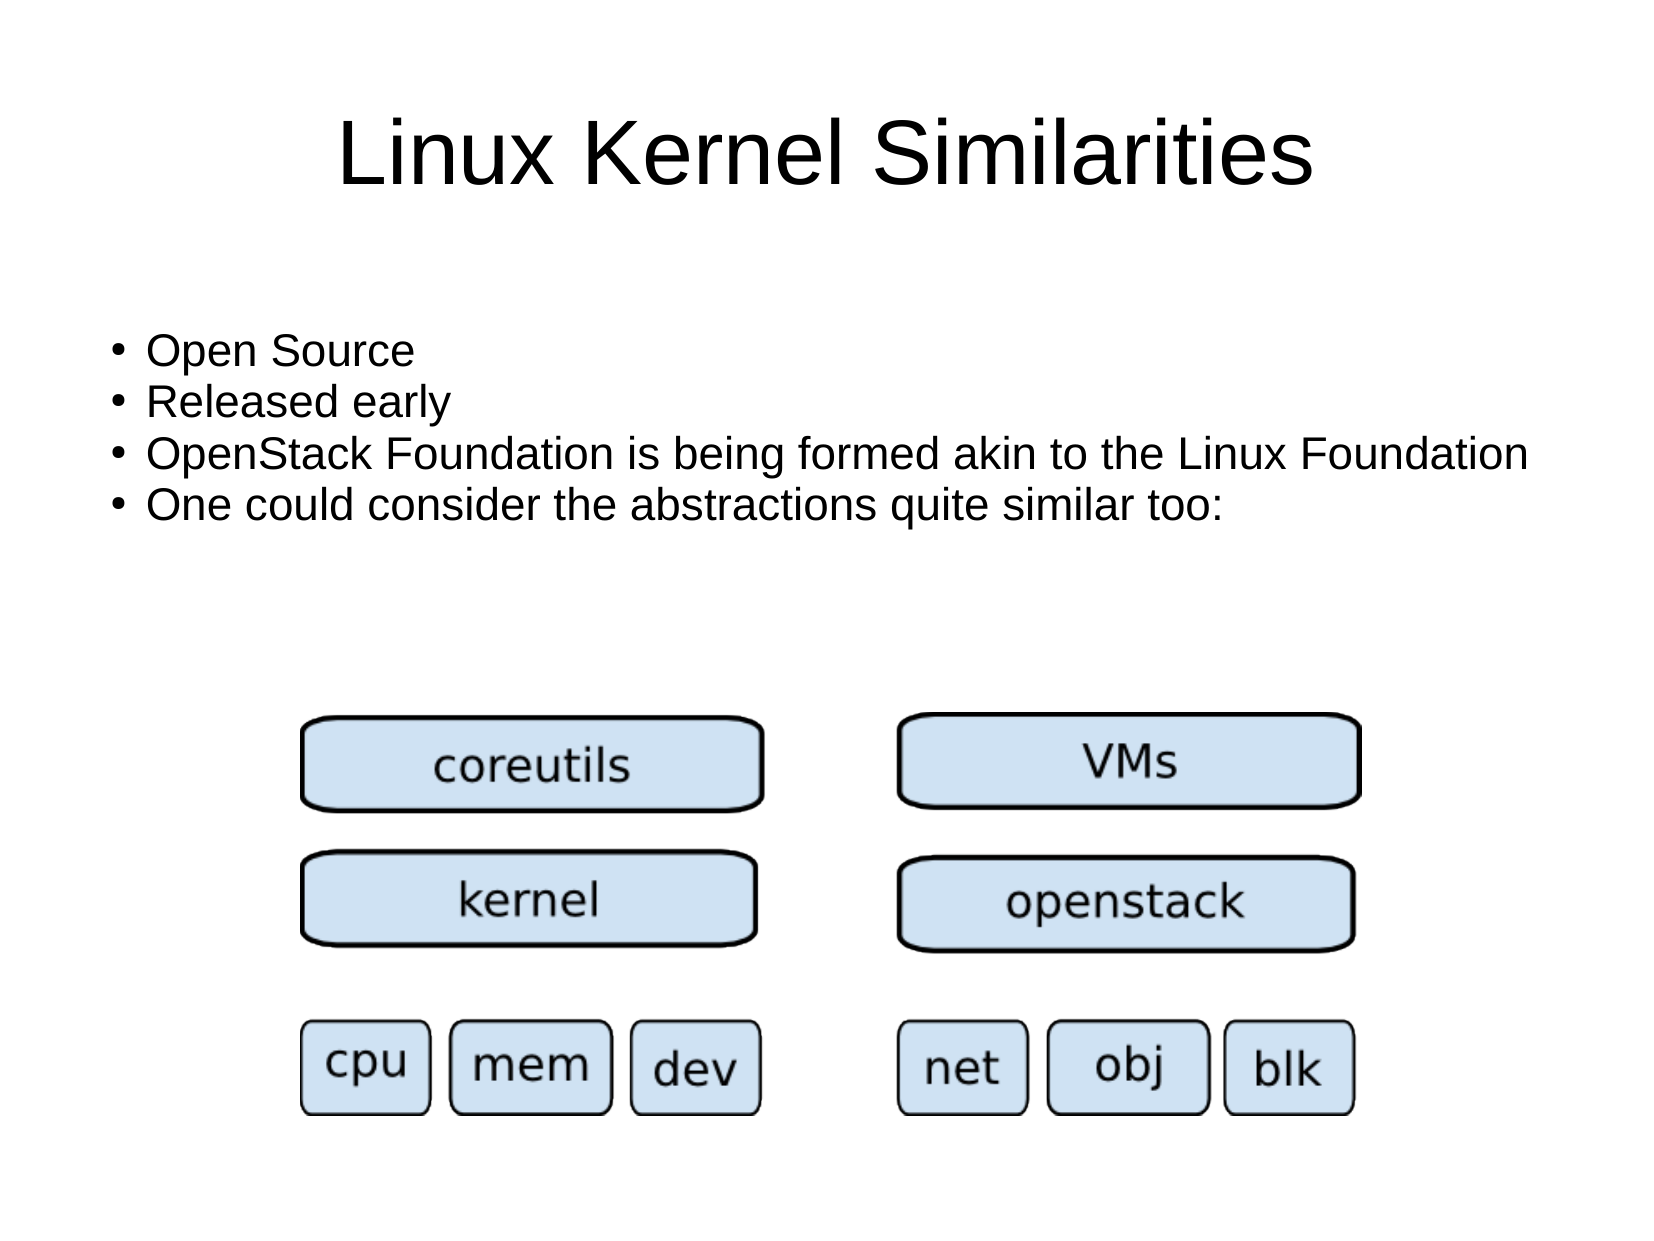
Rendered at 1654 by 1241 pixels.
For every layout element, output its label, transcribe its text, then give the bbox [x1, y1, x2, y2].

title Linux Kernel Similarities [82, 49, 1571, 231]
text_box Open Source Released early OpenStack Foundation is being formed akin to the Linux Foundation One could consider the abstractions quite similar too: [75, 231, 1613, 601]
picture [300, 712, 1362, 1116]
